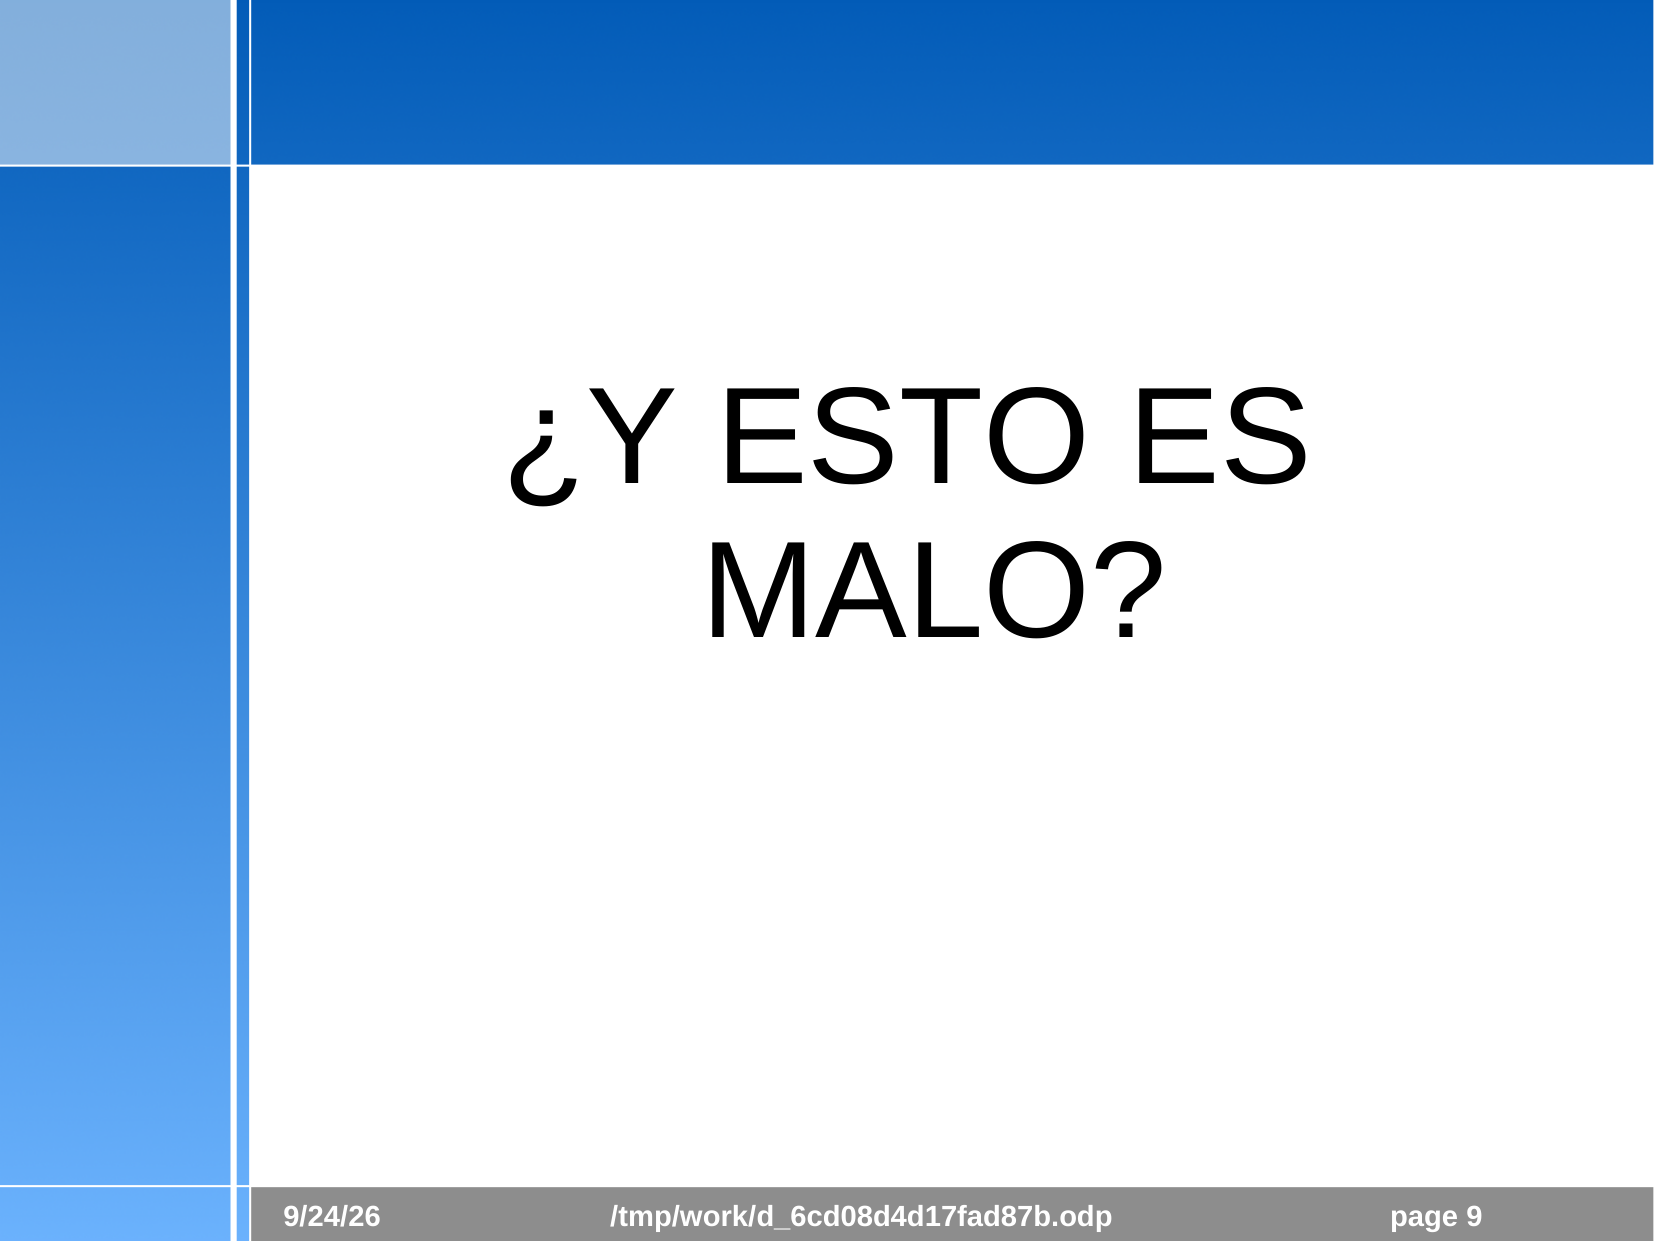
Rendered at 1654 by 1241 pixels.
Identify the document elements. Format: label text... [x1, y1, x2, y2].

picture [0, 0, 1654, 1241]
list ¿Y ESTO ES MALO? [250, 175, 1477, 1036]
